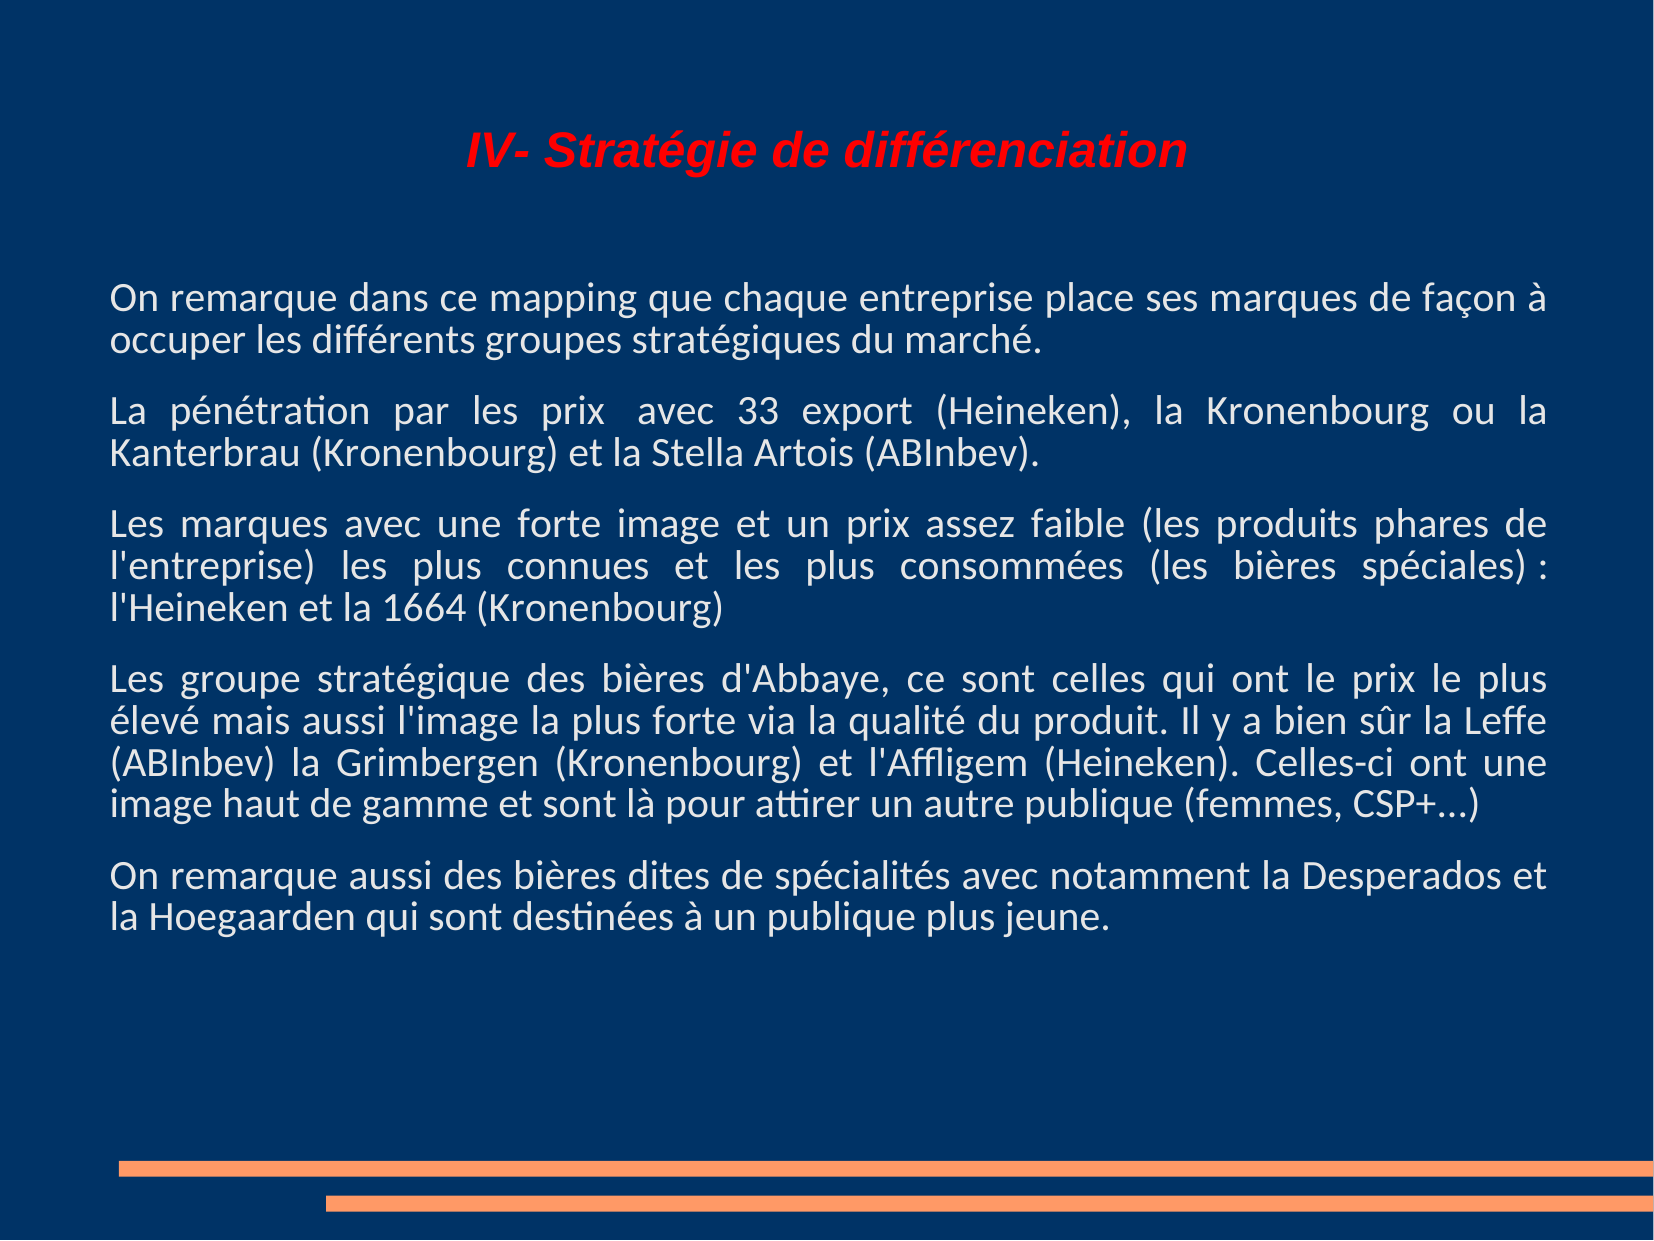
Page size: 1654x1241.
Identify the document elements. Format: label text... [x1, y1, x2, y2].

title IV- Stratégie de différenciation [121, 46, 1534, 254]
list On remarque dans ce mapping que chaque entreprise place ses marques de façon à occuper les différents groupes stratégiques du marché. La pénétration par les prix avec 33 export (Heineken), la Kronenbourg ou la Kanterbrau (Kronenbourg) et la Stella Artois (ABInbev). Les marques avec une forte image et un prix assez faible (les produits phares de l'entreprise) les plus connues et les plus consommées (les bières spéciales) : l'Heineken et la 1664 (Kronenbourg) Les groupe stratégique des bières d'Abbaye, ce sont celles qui ont le prix le plus élevé mais aussi l'image la plus forte via la qualité du produit. Il y a bien sûr la Leffe (ABInbev) la Grimbergen (Kronenbourg) et l'Affligem (Heineken). Celles-ci ont une image haut de gamme et sont là pour attirer un autre publique (femmes, CSP+...) On remarque aussi des bières dites de spécialités avec notamment la Desperados et la Hoegaarden qui sont destinées à un publique plus jeune. [109, 280, 1549, 1091]
